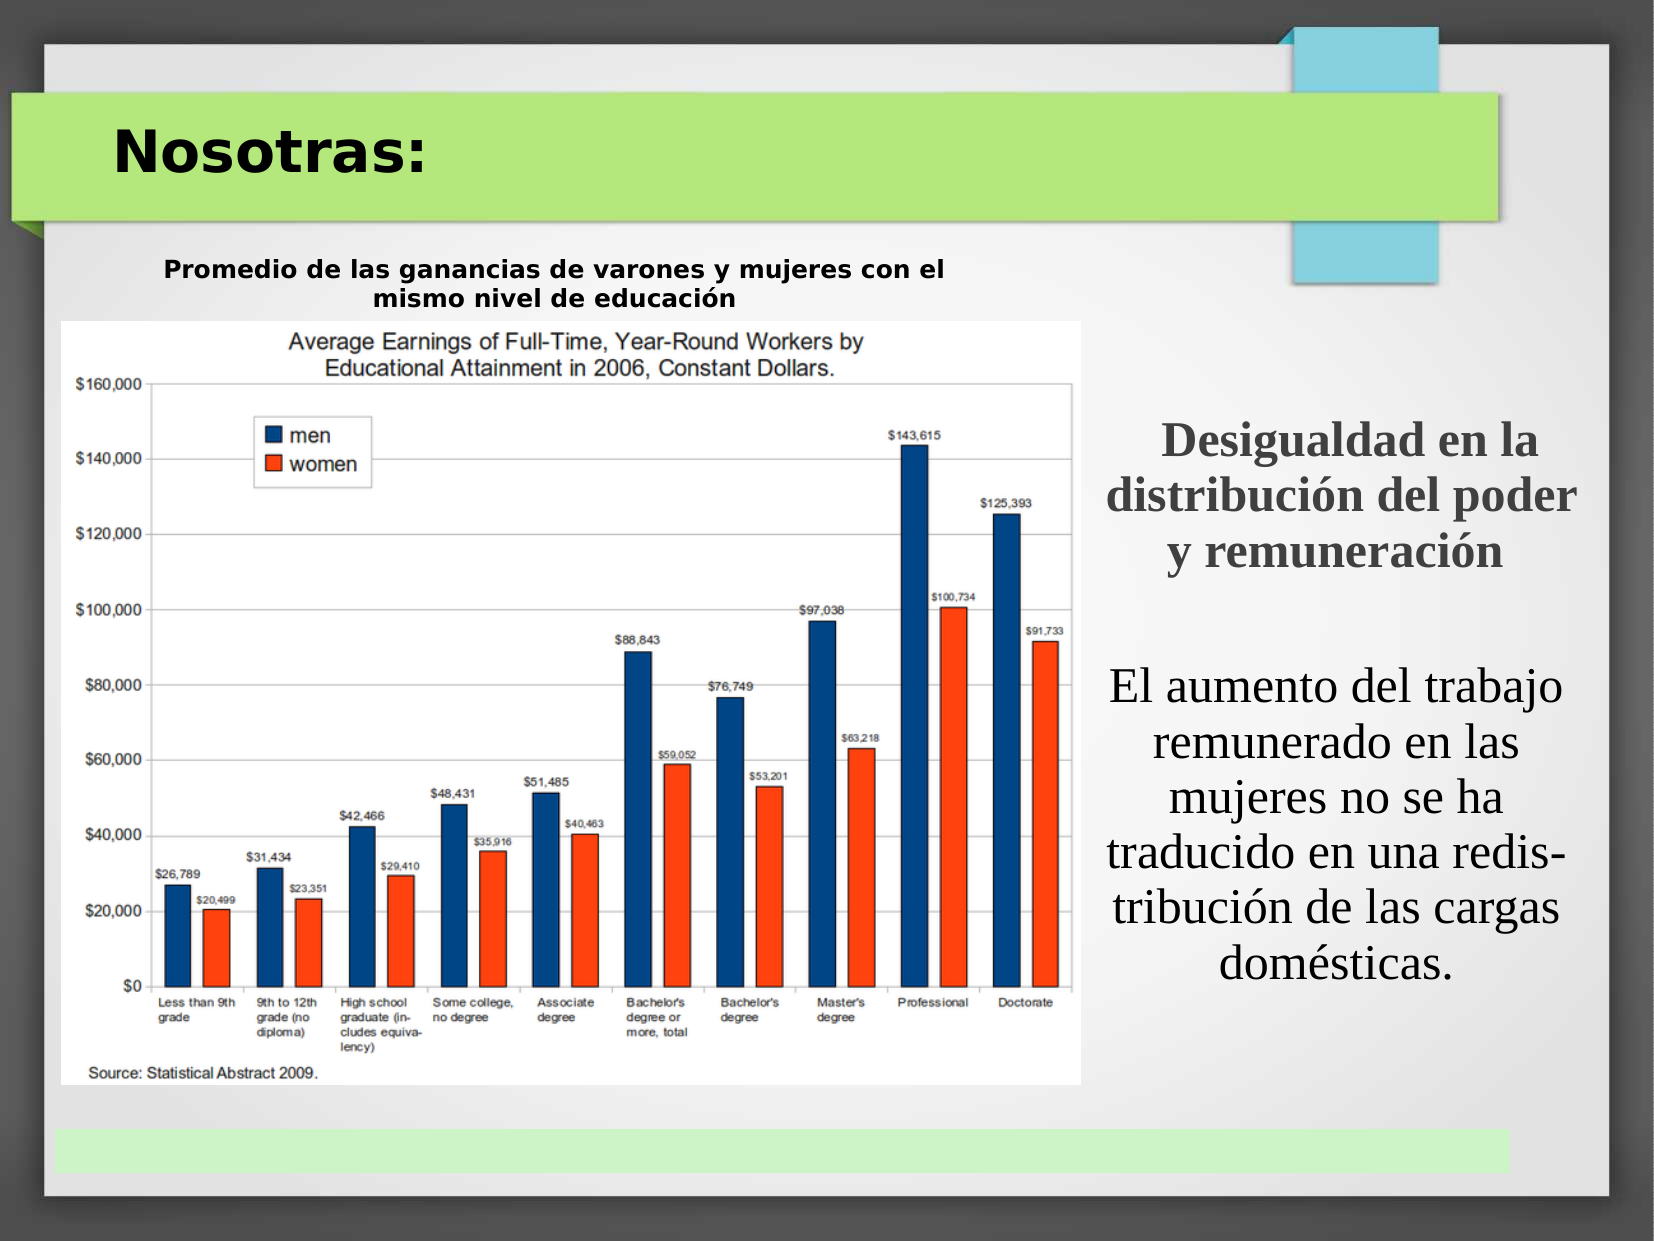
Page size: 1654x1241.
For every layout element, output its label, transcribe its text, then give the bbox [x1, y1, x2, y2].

text_box Nosotras: [97, 110, 913, 194]
text_box Promedio de las ganancias de varones y mujeres con el mismo nivel de educación [111, 247, 998, 322]
picture [0, 0, 1654, 1241]
subtitle Desigualdad en la distribución del poder y remuneración [1087, 411, 1596, 578]
text_box El aumento del trabajo remunerado en las mujeres no se ha traducido en una redis-tribución de las cargas domésticas. [1081, 650, 1604, 998]
text_box [55, 1129, 1510, 1173]
